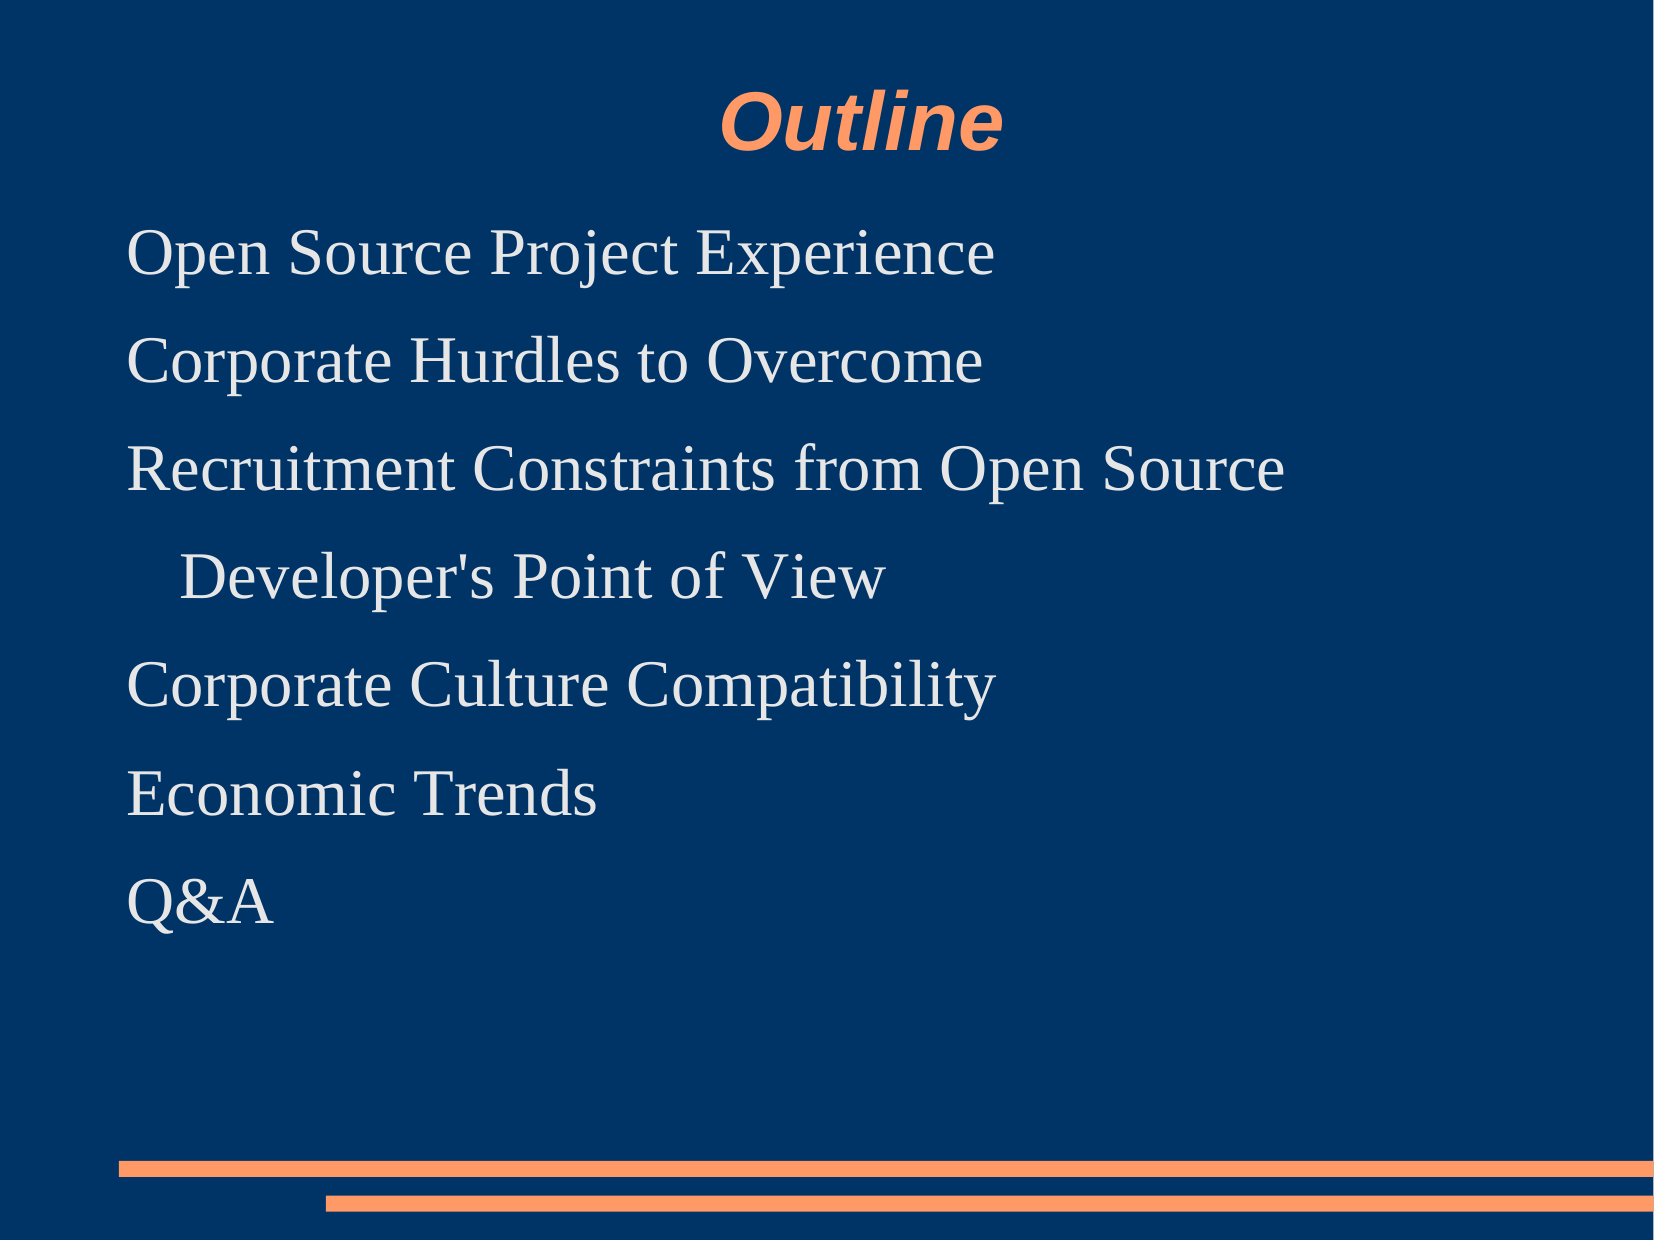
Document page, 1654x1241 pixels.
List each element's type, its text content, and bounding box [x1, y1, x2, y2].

list Open Source Project Experience Corporate Hurdles to Overcome Recruitment Constraints from Open Source Developer's Point of View Corporate Culture Compatibility Economic Trends Q&A [108, 107, 1521, 1063]
title Outline [126, 19, 1539, 227]
